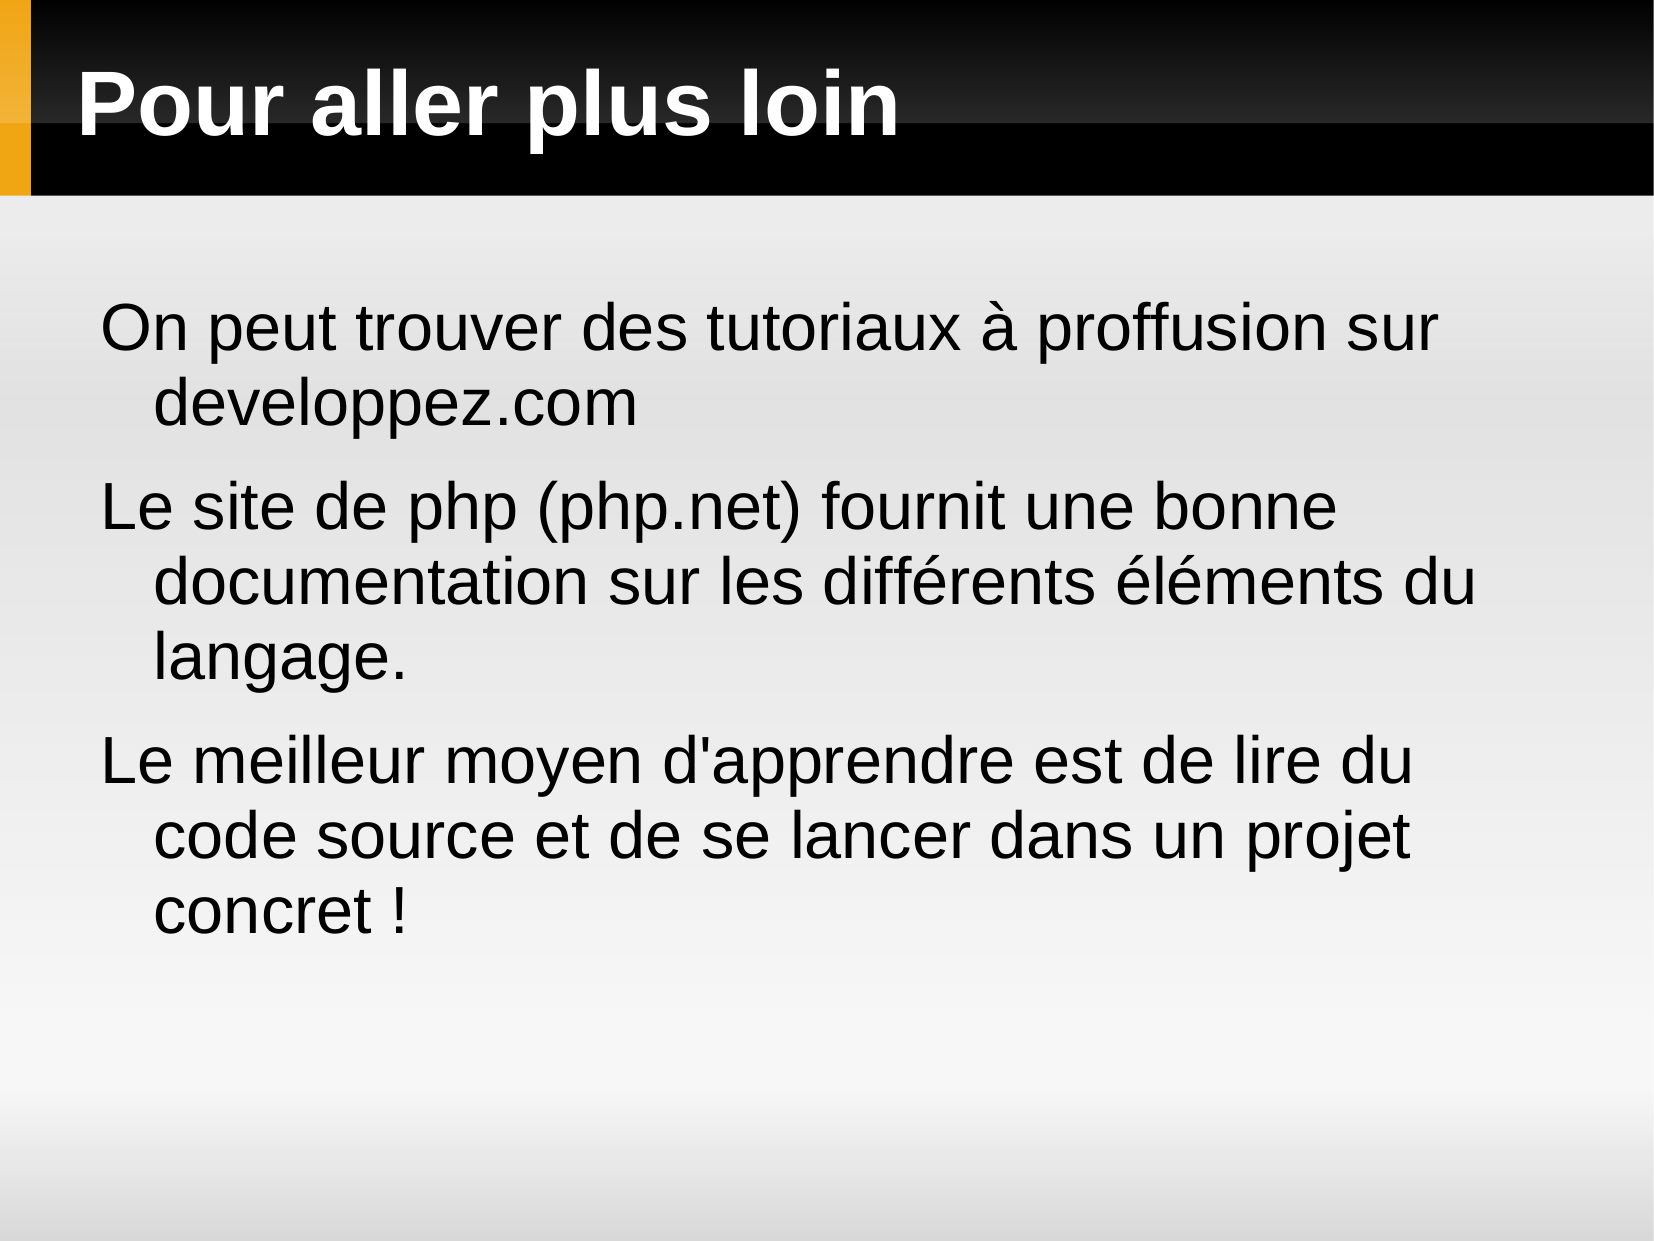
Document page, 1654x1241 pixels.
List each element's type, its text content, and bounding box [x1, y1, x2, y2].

list On peut trouver des tutoriaux à proffusion sur developpez.com Le site de php (php.net) fournit une bonne documentation sur les différents éléments du langage. Le meilleur moyen d'apprendre est de lire du code source et de se lancer dans un projet concret ! [82, 290, 1571, 1094]
picture [0, 0, 1654, 1241]
title Pour aller plus loin [76, 7, 1565, 200]
